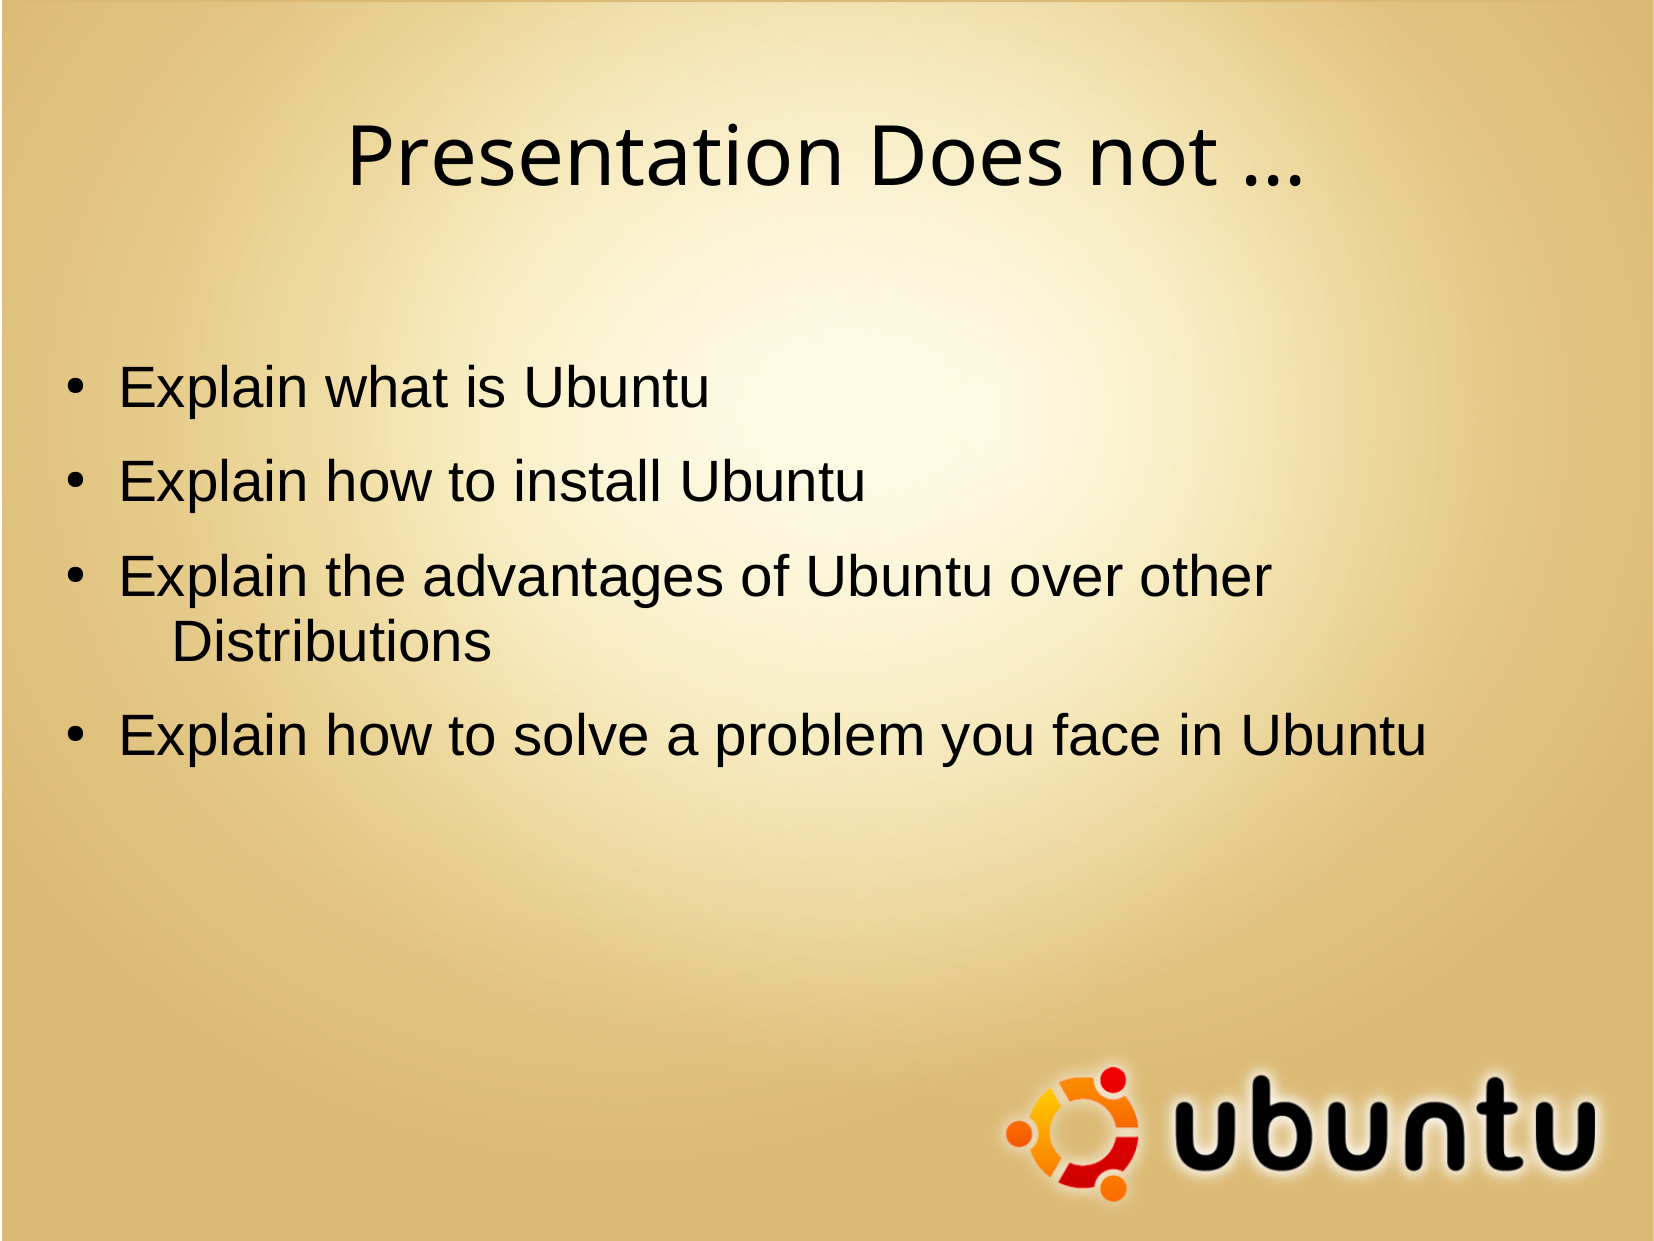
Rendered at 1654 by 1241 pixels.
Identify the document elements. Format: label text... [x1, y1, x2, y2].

picture [2, 0, 1654, 1241]
list Explain what is Ubuntu Explain how to install Ubuntu Explain the advantages of Ubuntu over other Distributions Explain how to solve a problem you face in Ubuntu [29, 354, 1548, 1034]
title Presentation Does not ... [82, 49, 1571, 257]
